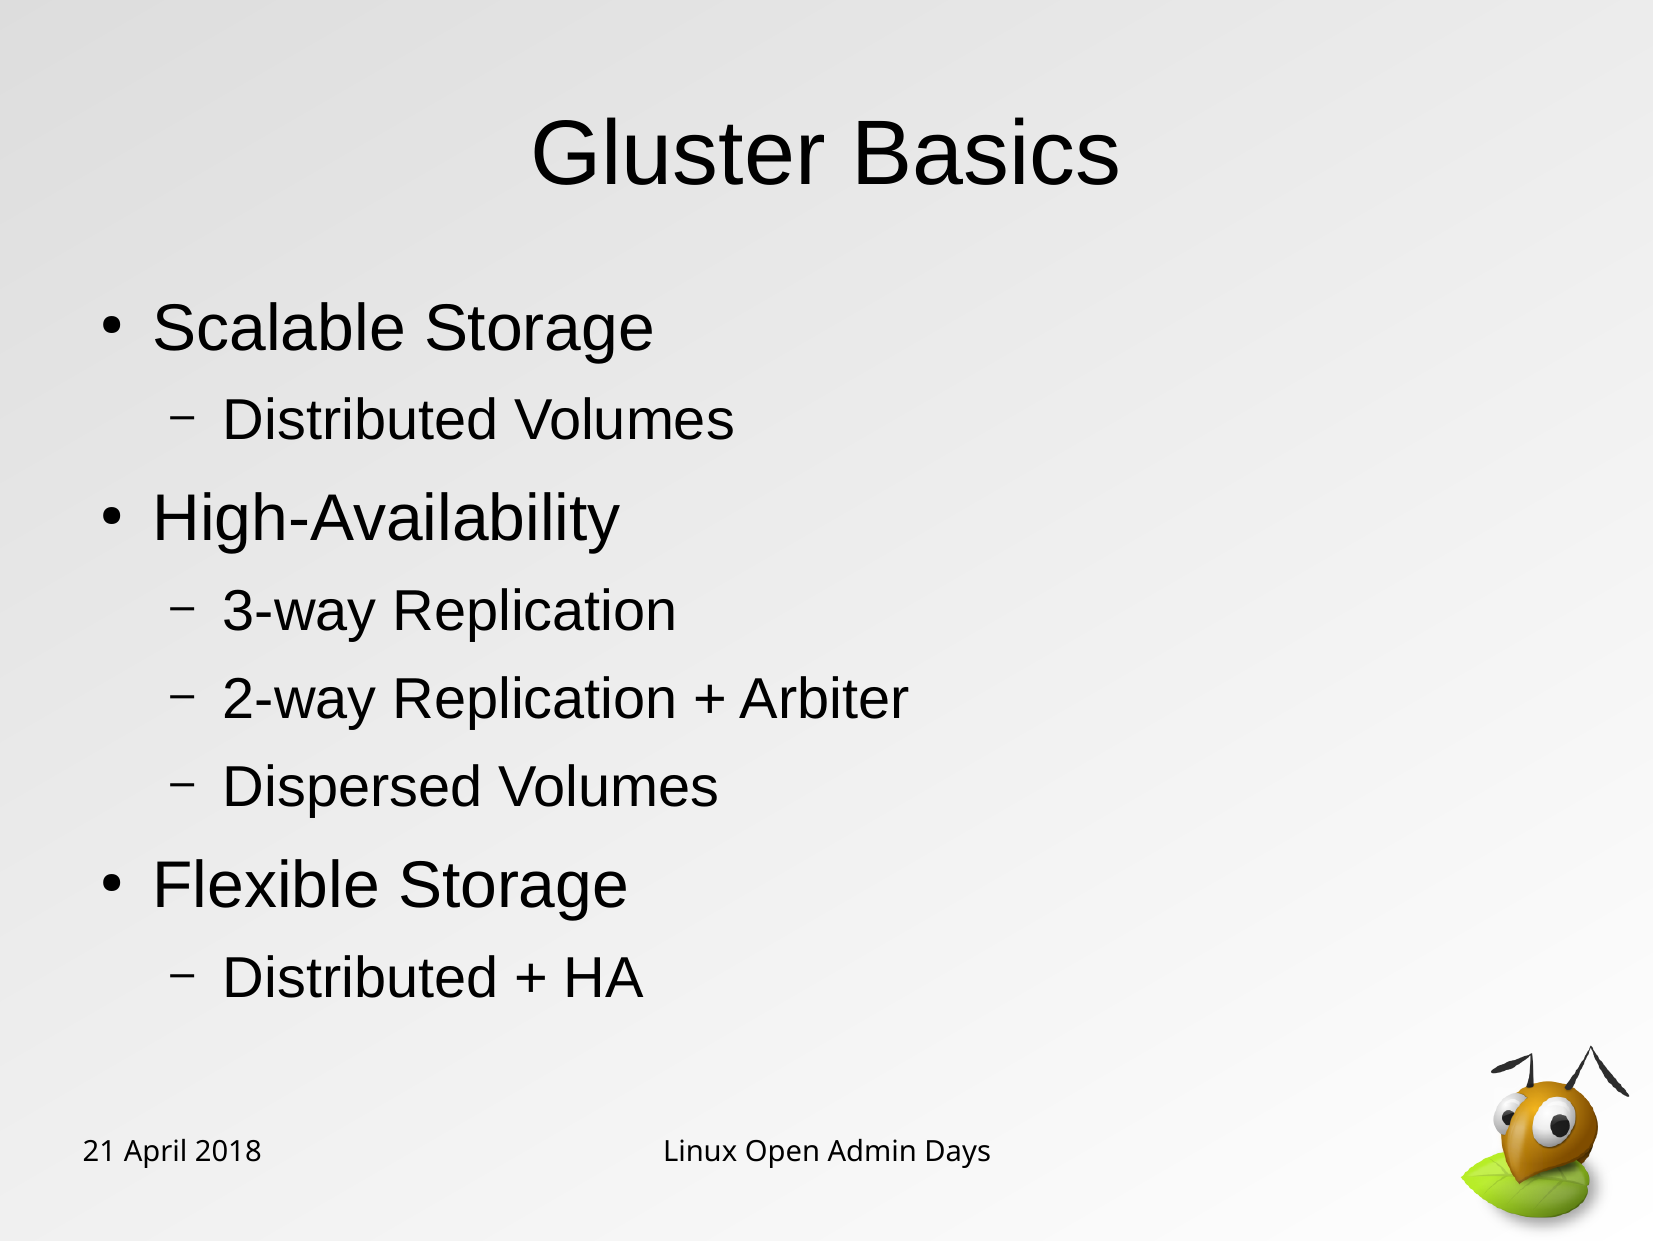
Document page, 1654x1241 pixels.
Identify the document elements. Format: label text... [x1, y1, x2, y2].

title Gluster Basics [82, 49, 1571, 257]
list Scalable Storage Distributed Volumes High-Availability 3-way Replication 2-way Replication + Arbiter Dispersed Volumes Flexible Storage Distributed + HA [82, 290, 1571, 1010]
picture [1432, 1037, 1653, 1241]
